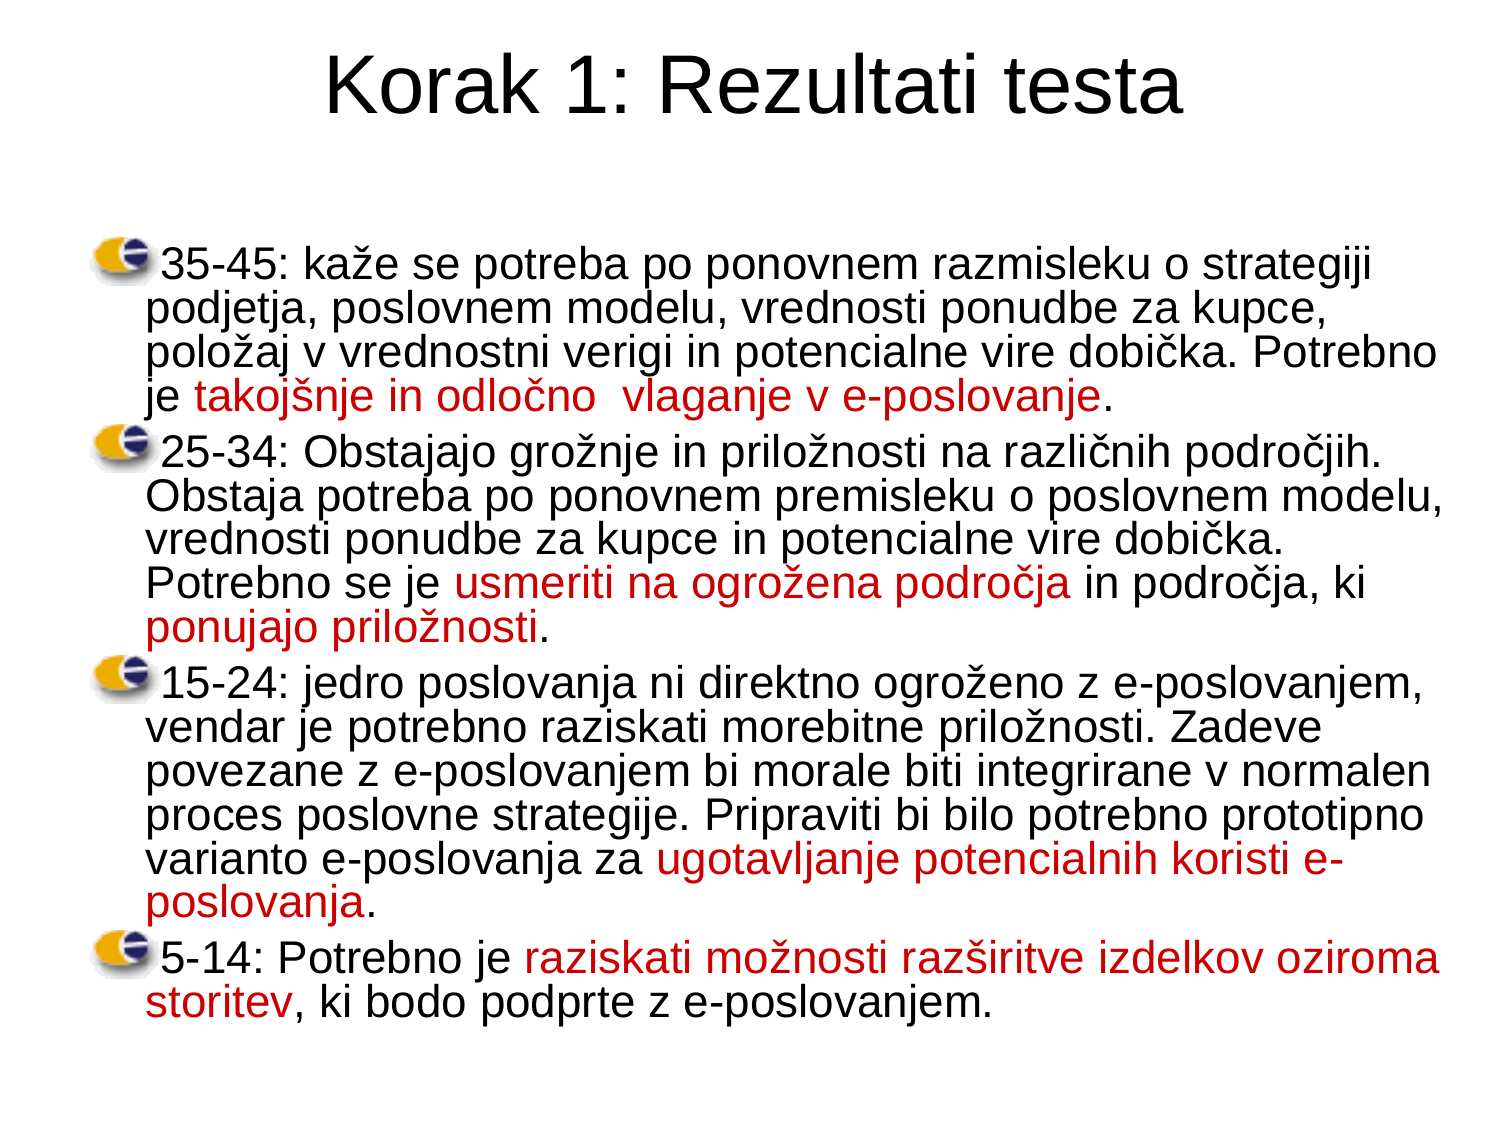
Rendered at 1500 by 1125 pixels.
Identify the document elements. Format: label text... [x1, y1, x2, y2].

list 35-45: kaže se potreba po ponovnem razmisleku o strategiji podjetja, poslovnem modelu, vrednosti ponudbe za kupce, položaj v vrednostni verigi in potencialne vire dobička. Potrebno je takojšnje in odločno vlaganje v e-poslovanje. 25-34: Obstajajo grožnje in priložnosti na različnih področjih. Obstaja potreba po ponovnem premisleku o poslovnem modelu, vrednosti ponudbe za kupce in potencialne vire dobička. Potrebno se je usmeriti na ogrožena področja in področja, ki ponujajo priložnosti. 15-24: jedro poslovanja ni direktno ogroženo z e-poslovanjem, vendar je potrebno raziskati morebitne priložnosti. Zadeve povezane z e-poslovanjem bi morale biti integrirane v normalen proces poslovne strategije. Pripraviti bi bilo potrebno prototipno varianto e-poslovanja za ugotavljanje potencialnih koristi e-poslovanja. 5-14: Potrebno je raziskati možnosti razširitve izdelkov oziroma storitev, ki bodo podprte z e-poslovanjem. [74, 237, 1463, 1062]
title Korak 1: Rezultati testa [42, 22, 1466, 138]
